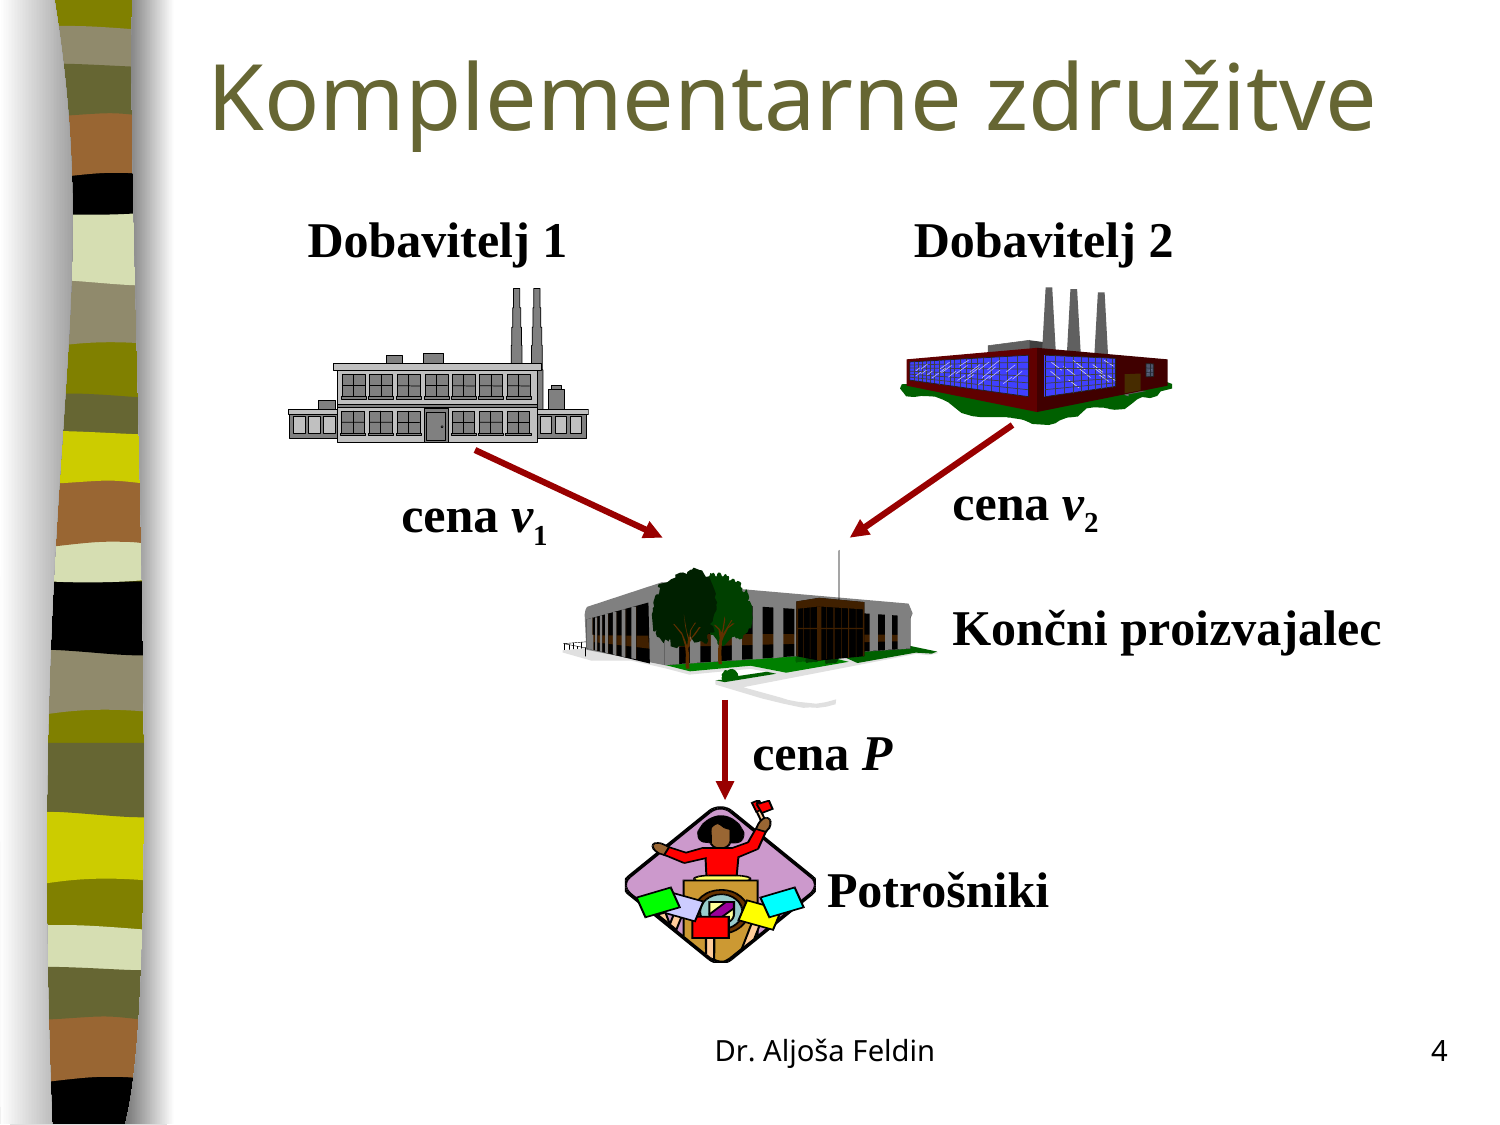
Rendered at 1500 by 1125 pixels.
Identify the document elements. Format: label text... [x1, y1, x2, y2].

picture [287, 287, 589, 444]
picture [900, 287, 1173, 426]
text_box Končni proizvajalec [937, 587, 1438, 663]
text_box Potrošniki [812, 849, 1176, 926]
text_box <number> [1149, 1025, 1463, 1101]
text_box Dobavitelj 2 [887, 199, 1201, 276]
text_box cena v1 [312, 474, 563, 559]
chart [624, 800, 816, 963]
text_box cena v2 [937, 462, 1188, 547]
text_box Dr. Aljoša Feldin [587, 1025, 1063, 1101]
text_box Dobavitelj 1 [274, 199, 601, 276]
picture [562, 549, 938, 708]
text_box cena P [737, 712, 913, 788]
title Komplementarne združitve [192, 0, 1468, 188]
